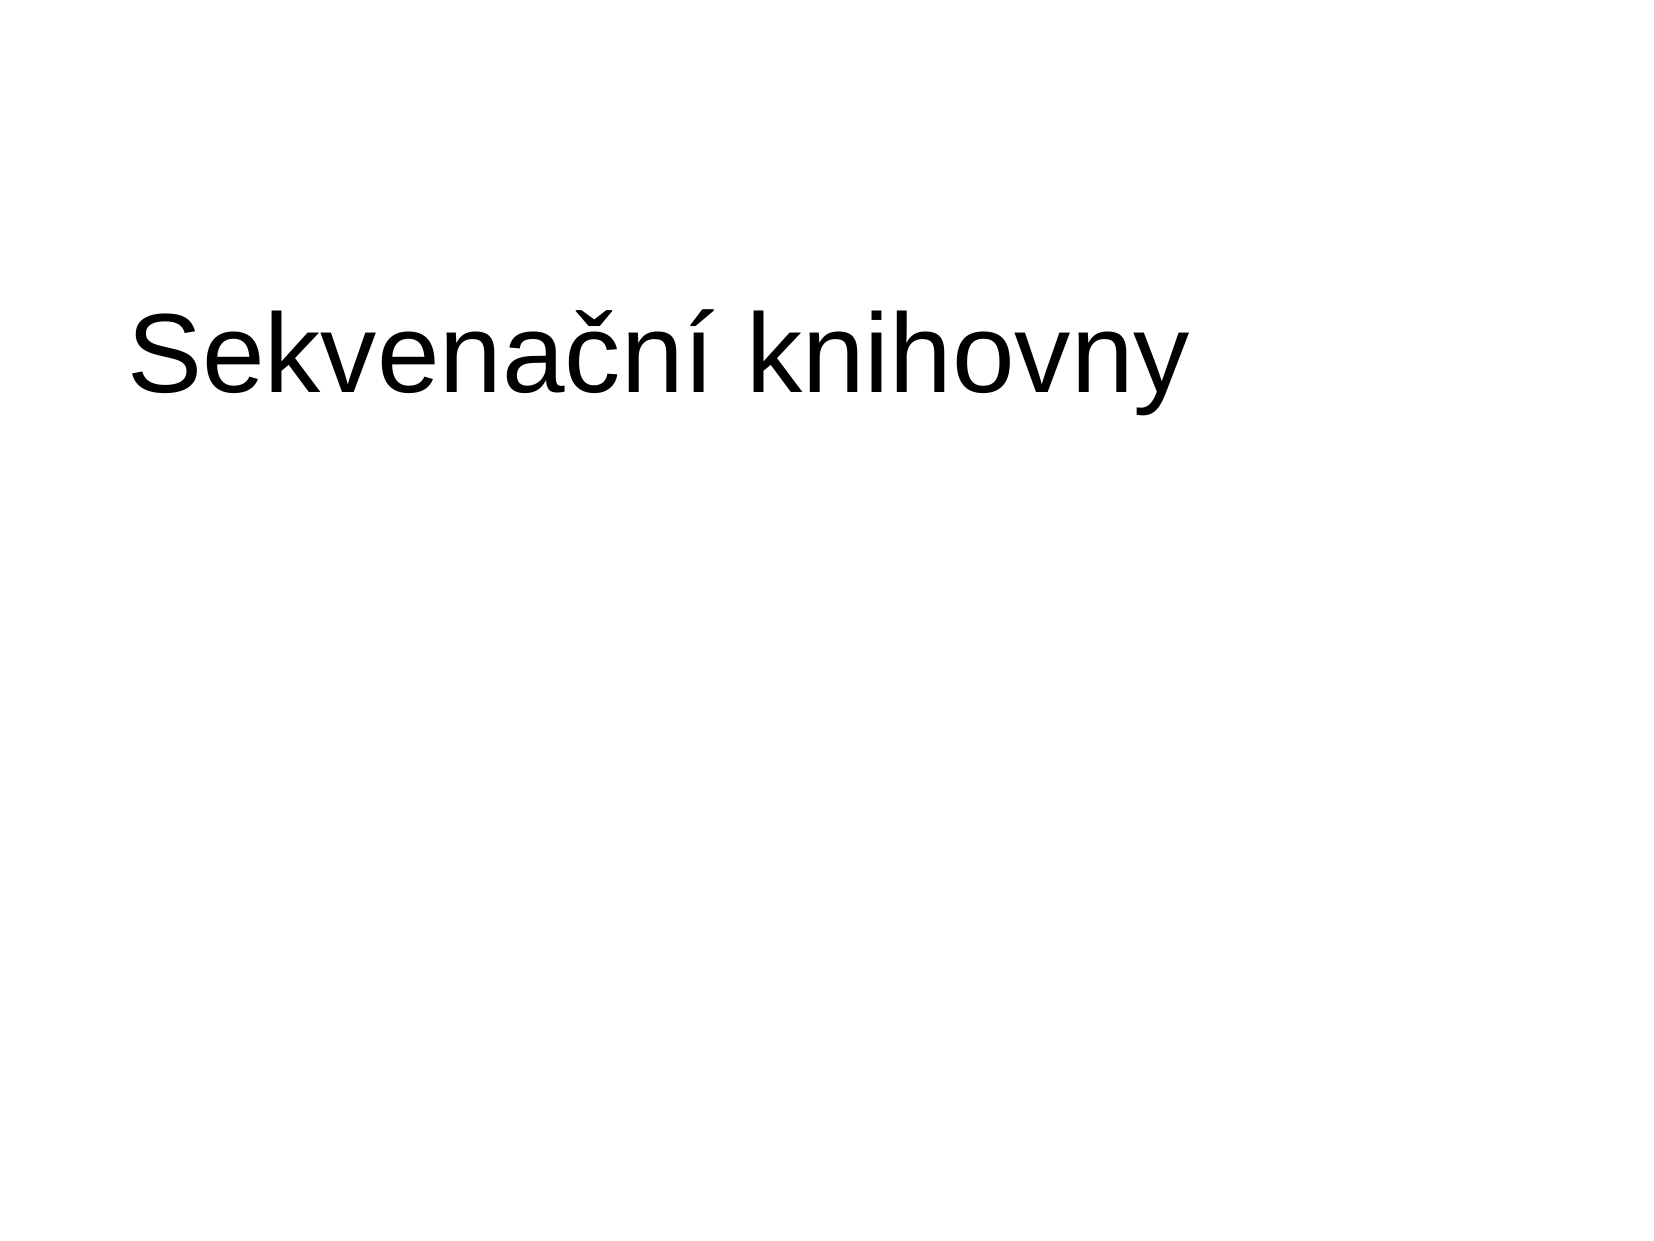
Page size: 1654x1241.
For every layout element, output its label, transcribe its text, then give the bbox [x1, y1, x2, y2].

text_box Sekvenační knihovny [112, 283, 1205, 425]
